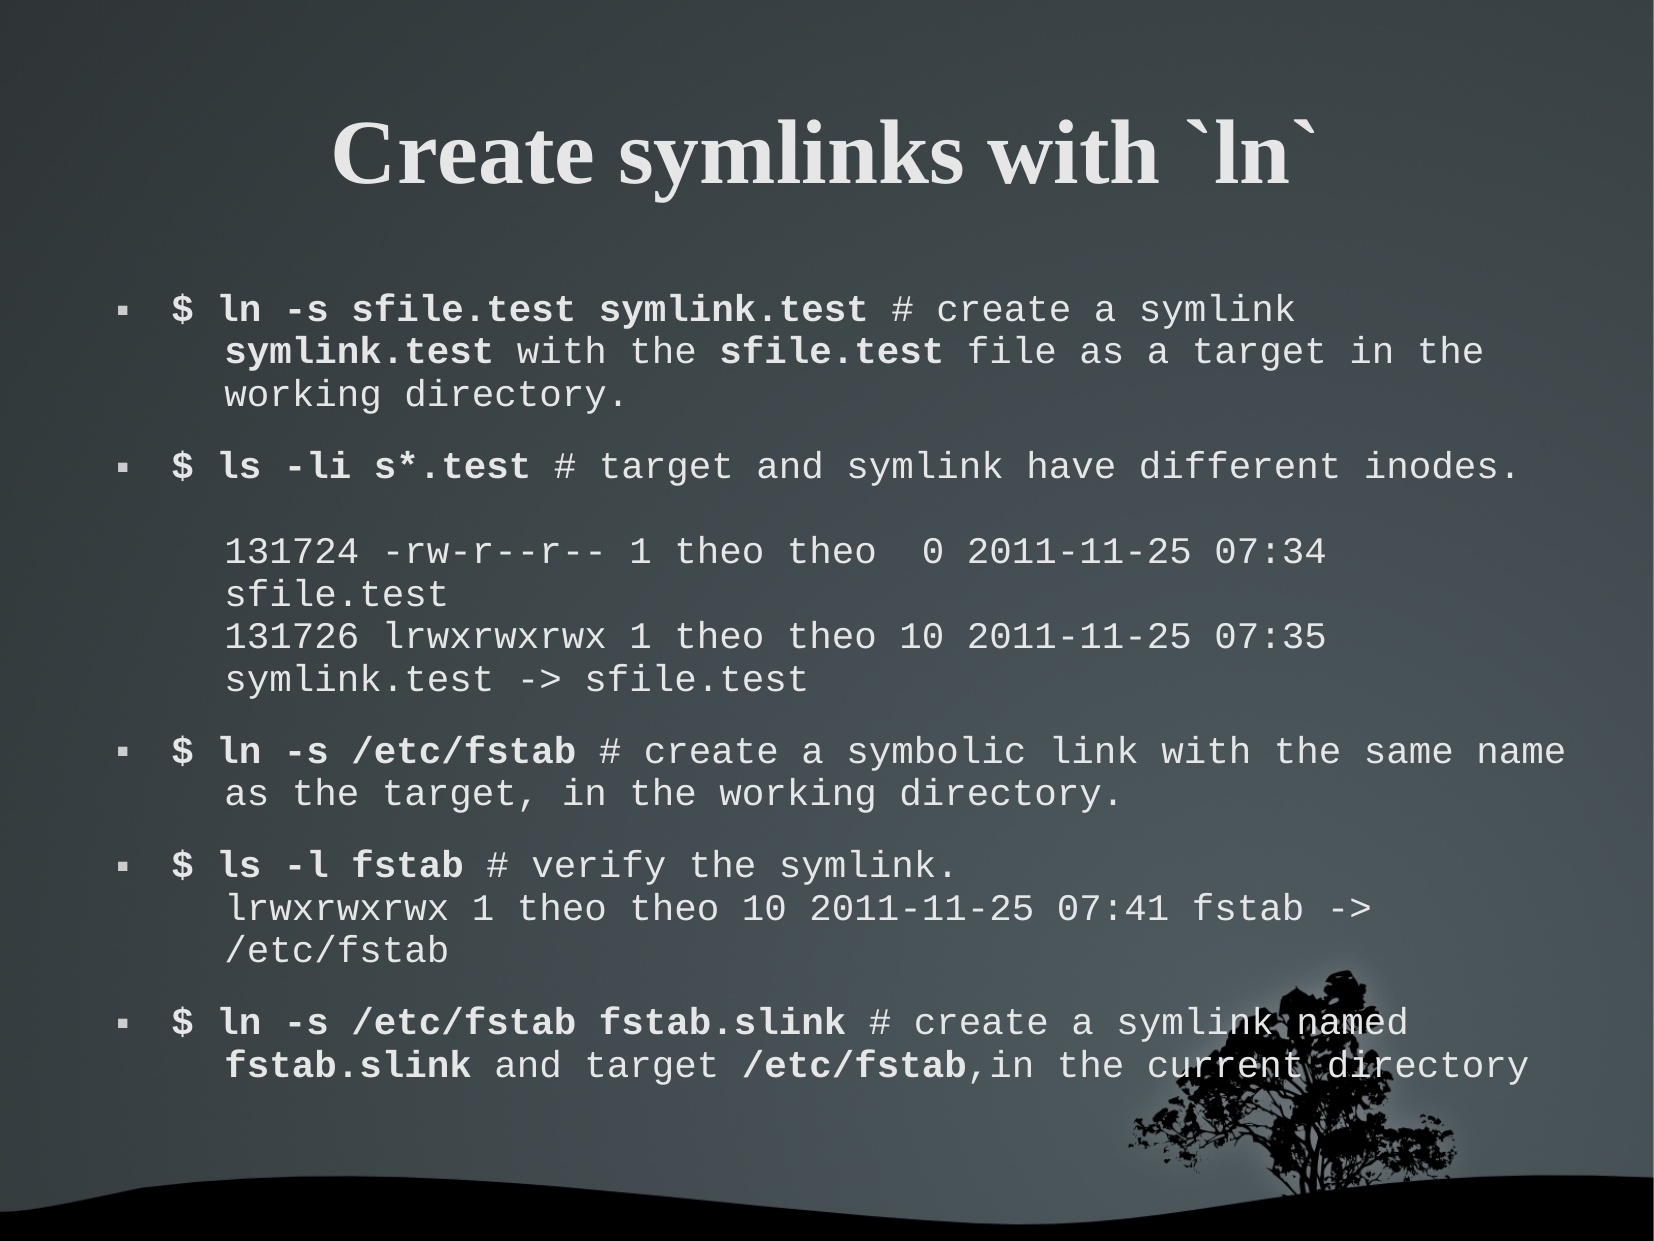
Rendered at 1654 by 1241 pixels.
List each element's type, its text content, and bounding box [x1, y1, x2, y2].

title Create symlinks with `ln` [82, 49, 1571, 257]
picture [0, 0, 1654, 1241]
list $ ln -s sfile.test symlink.test # create a symlink symlink.test with the sfile.test file as a target in the working directory. $ ls -li s*.test # target and symlink have different inodes. 131724 -rw-r--r-- 1 theo theo 0 2011-11-25 07:34 sfile.test 131726 lrwxrwxrwx 1 theo theo 10 2011-11-25 07:35 symlink.test -> sfile.test $ ln -s /etc/fstab # create a symbolic link with the same name as the target, in the working directory. $ ls -l fstab # verify the symlink. lrwxrwxrwx 1 theo theo 10 2011-11-25 07:41 fstab -> /etc/fstab $ ln -s /etc/fstab fstab.slink # create a symlink named fstab.slink and target /etc/fstab,in the current directory [82, 290, 1571, 1209]
